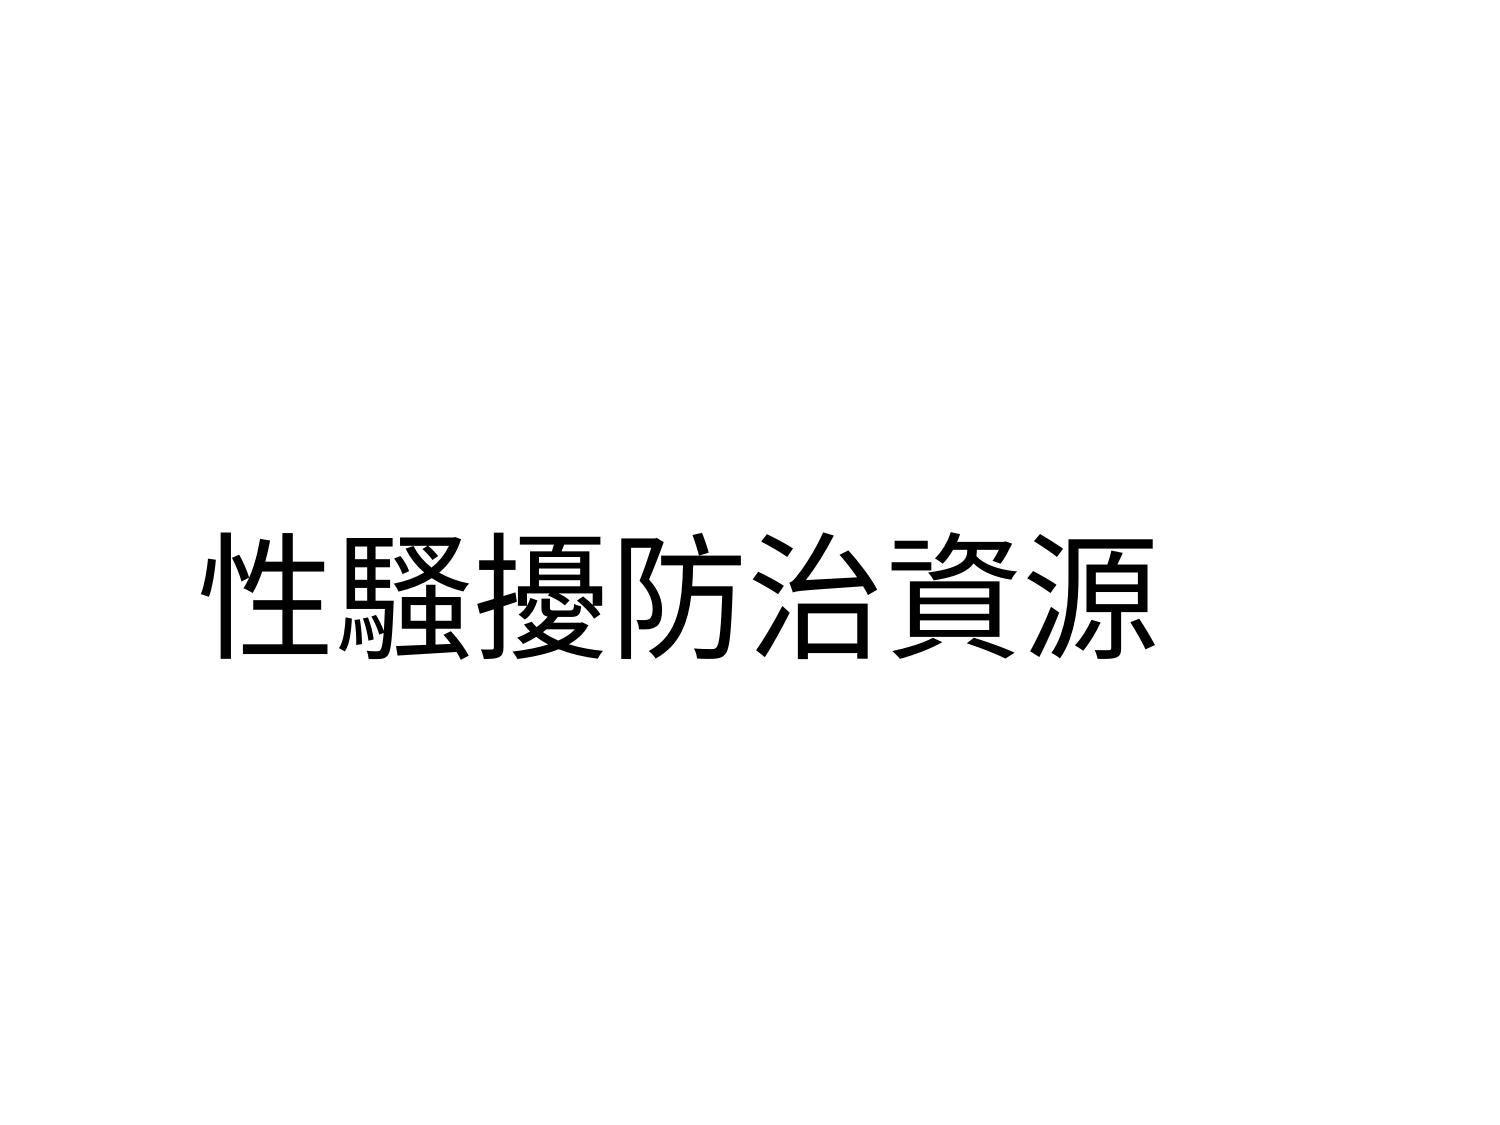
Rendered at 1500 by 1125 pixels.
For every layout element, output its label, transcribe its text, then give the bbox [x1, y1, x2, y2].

list 性騷擾防治資源 [183, 503, 1355, 686]
